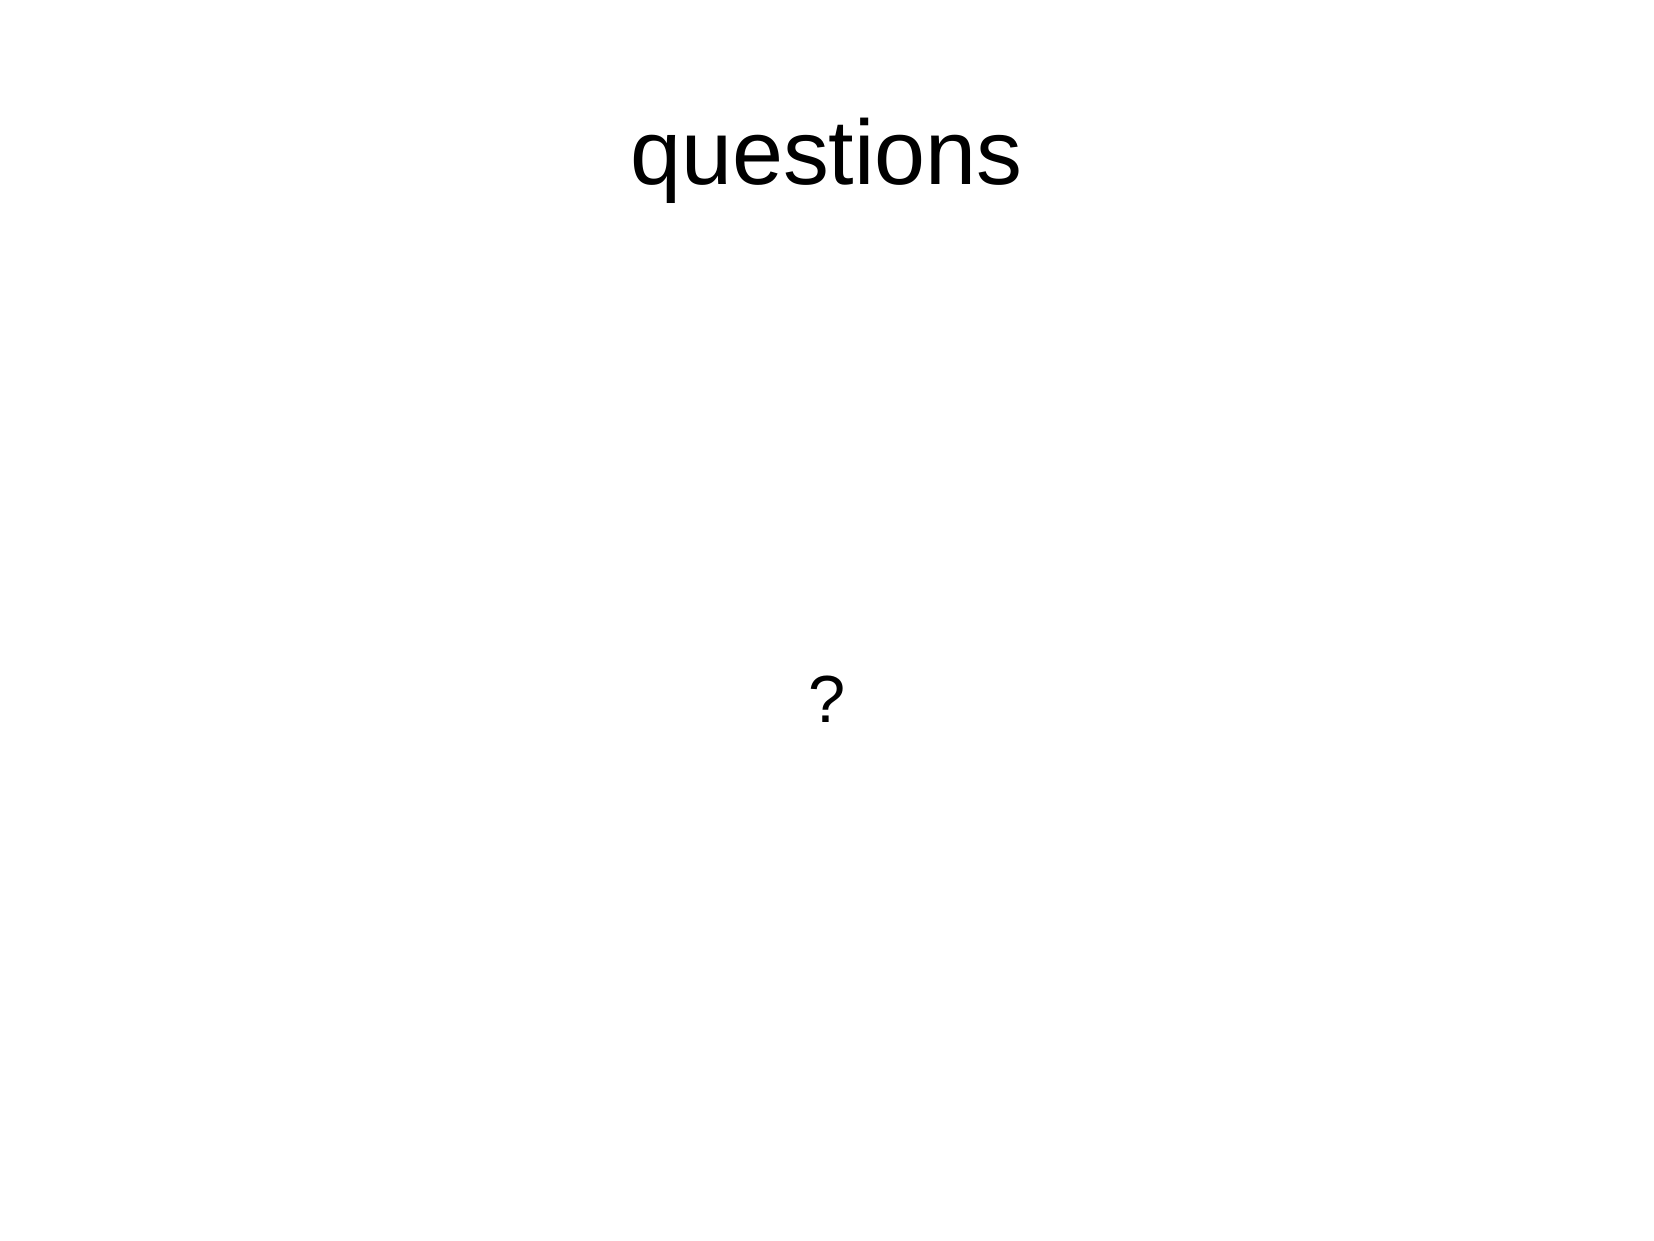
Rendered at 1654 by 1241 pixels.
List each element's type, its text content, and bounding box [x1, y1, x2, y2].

title questions [82, 49, 1571, 257]
subtitle ? [82, 297, 1571, 1102]
